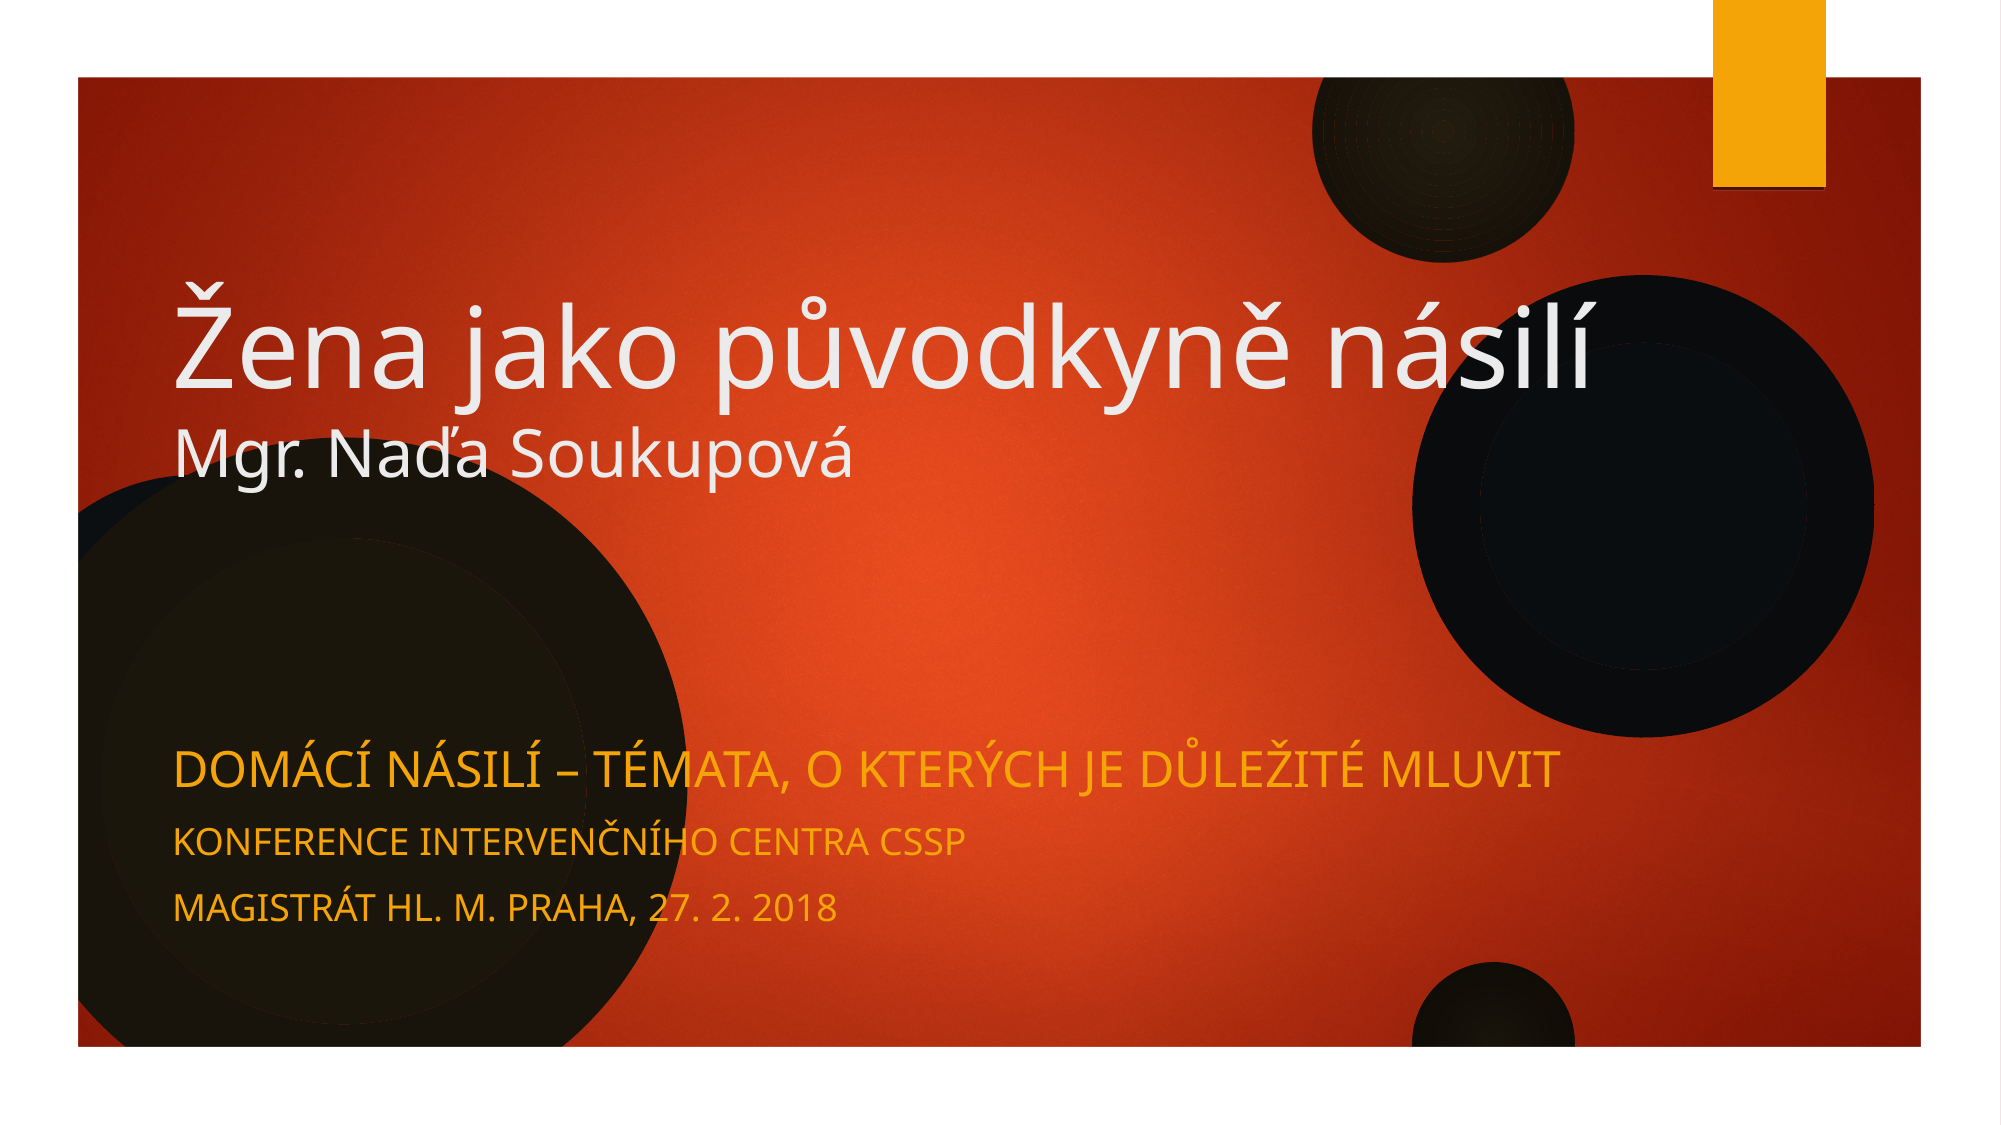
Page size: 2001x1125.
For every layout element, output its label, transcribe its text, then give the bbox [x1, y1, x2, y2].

subtitle Domácí násilí – témata, o kterých je důležité mluvit Konference Intervenčního centra CSSP Magistrát hl. m. Praha, 27. 2. 2018 [157, 729, 1678, 952]
title Žena jako původkyně násilí Mgr. Naďa Soukupová [157, 251, 1678, 499]
